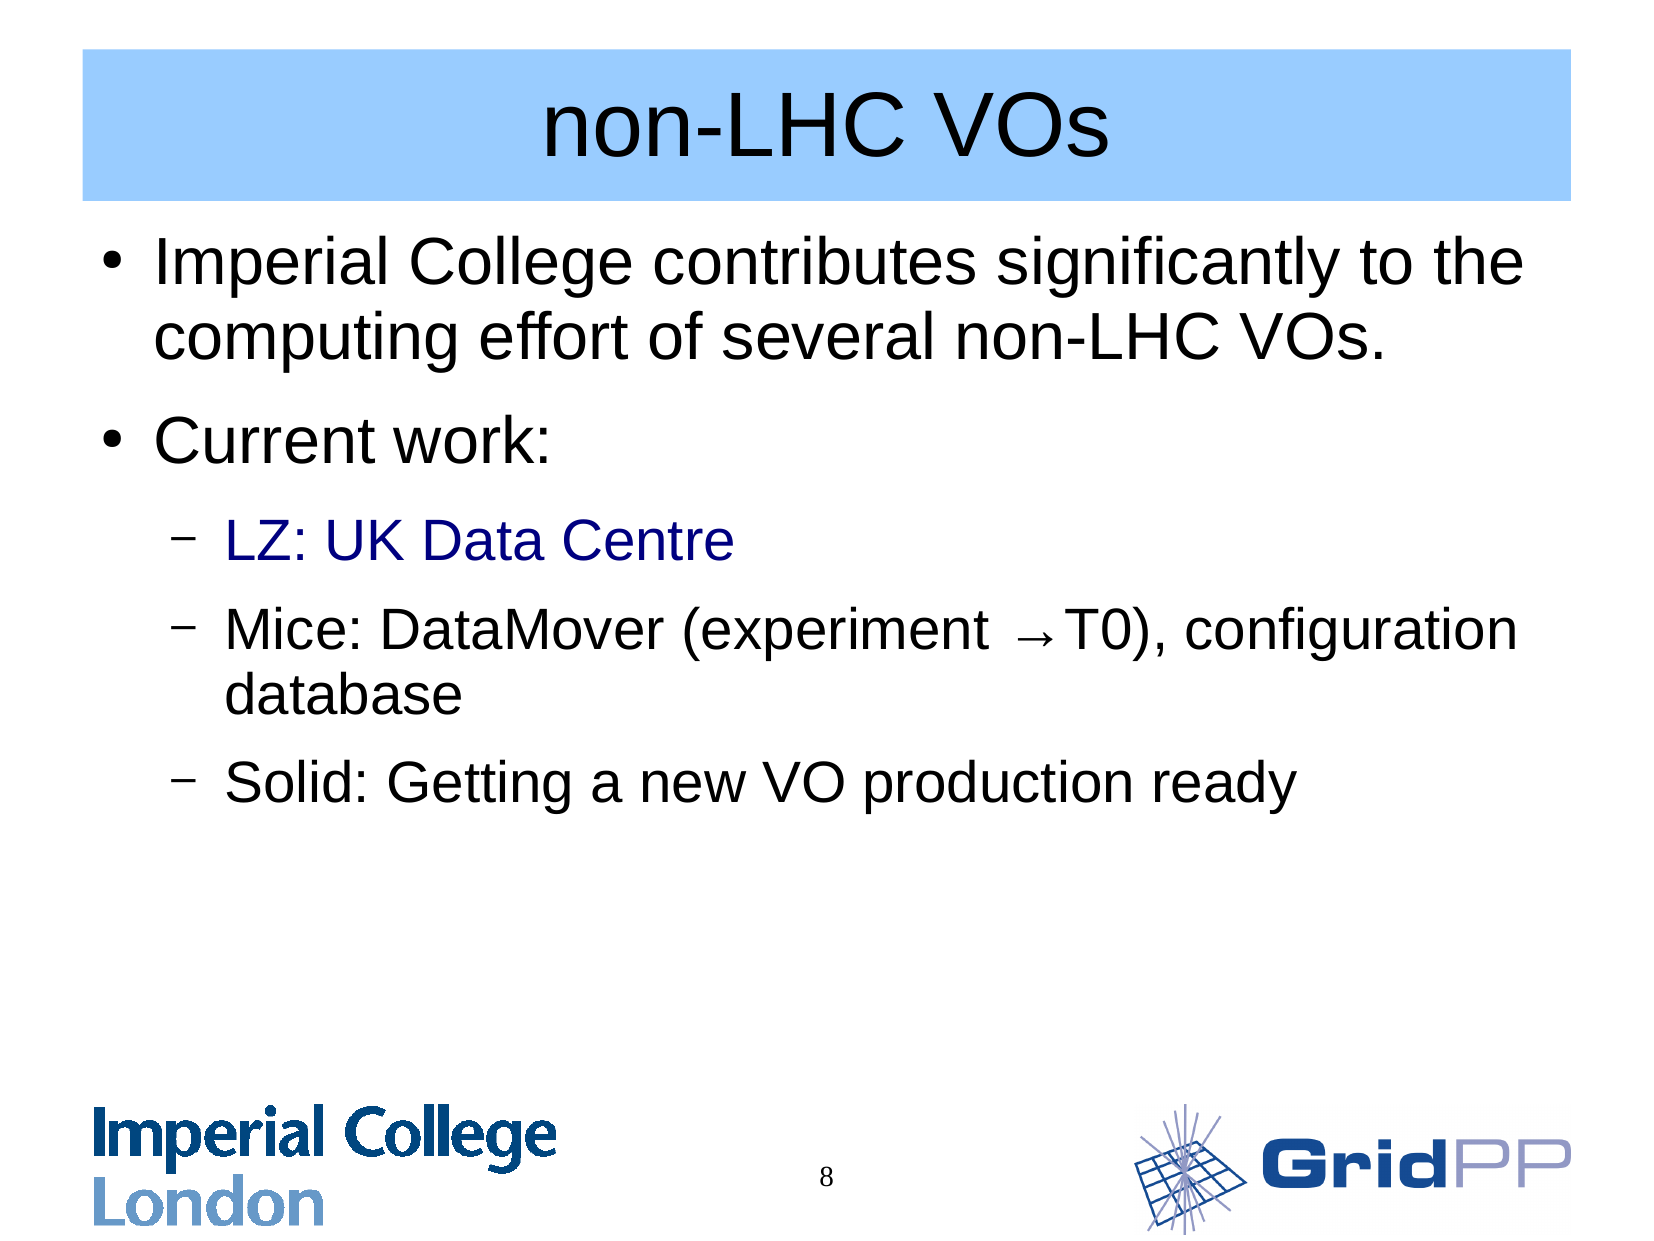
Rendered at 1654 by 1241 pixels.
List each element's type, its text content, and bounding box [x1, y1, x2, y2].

picture [1134, 1104, 1571, 1235]
picture [94, 1104, 556, 1226]
title non-LHC VOs [82, 49, 1571, 201]
list Imperial College contributes significantly to the computing effort of several non-LHC VOs. Current work: LZ: UK Data Centre Mice: DataMover (experiment →T0), configuration database Solid: Getting a new VO production ready [82, 224, 1571, 1063]
